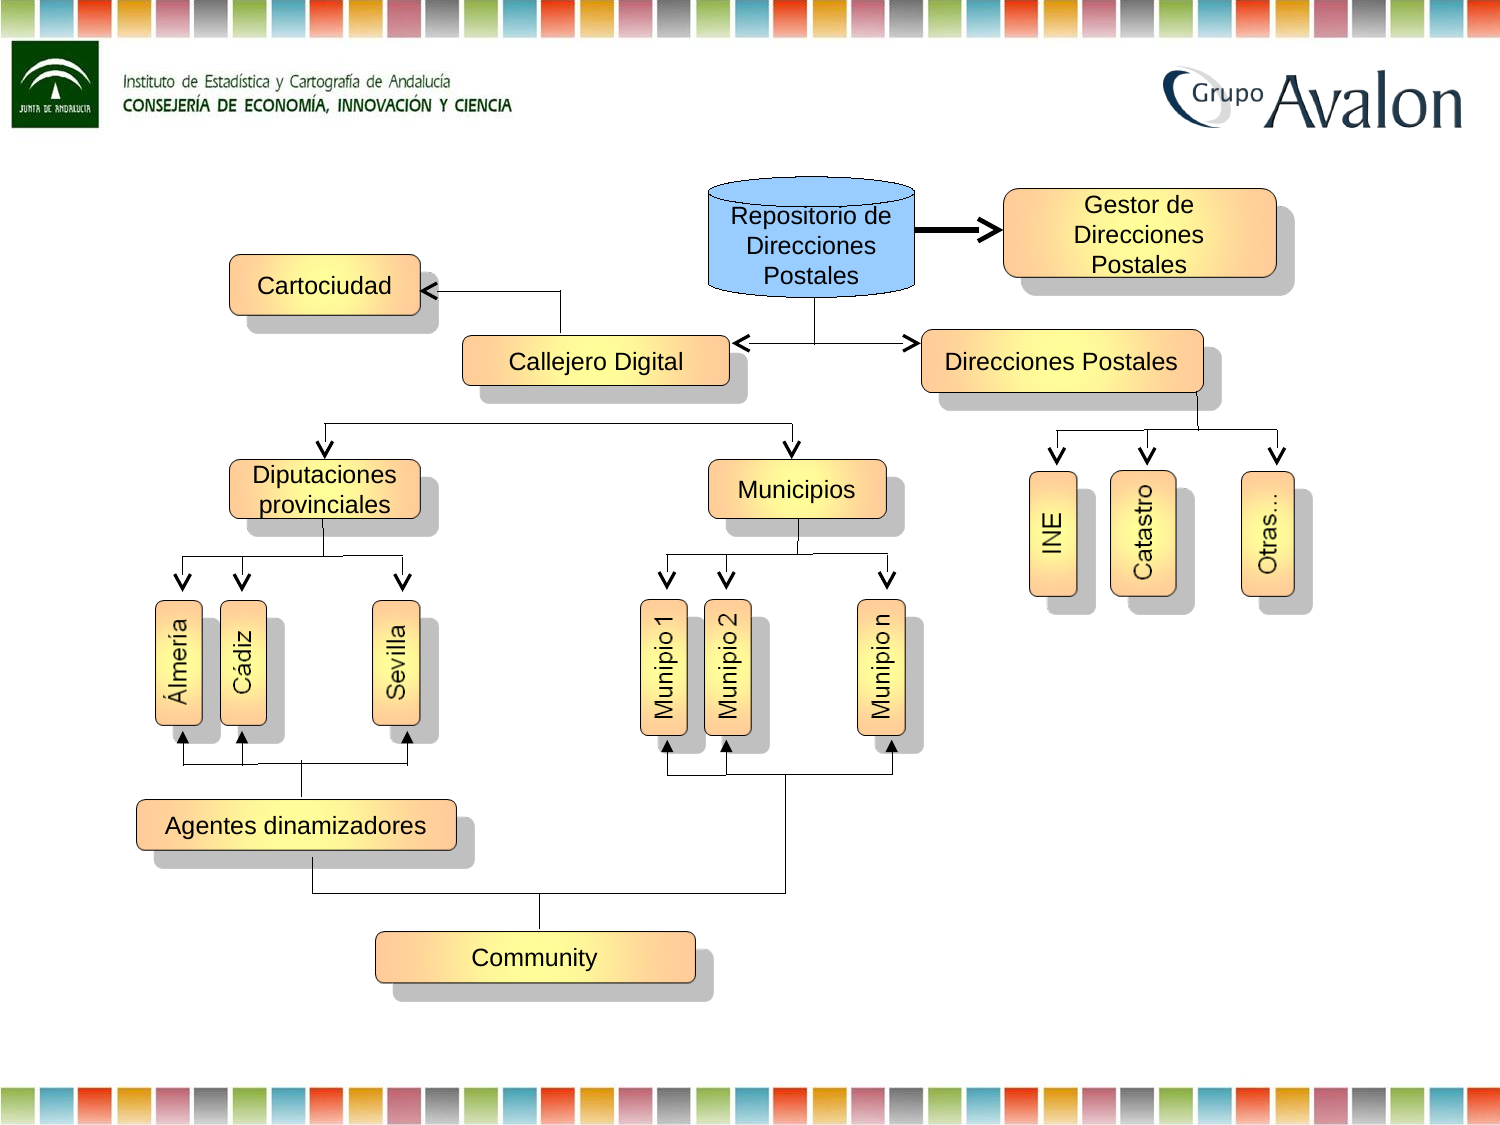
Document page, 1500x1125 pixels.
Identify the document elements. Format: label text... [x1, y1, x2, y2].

text_box Direcciones Postales [923, 332, 1200, 389]
text_box Gestor de Direcciones Postales [1007, 193, 1271, 274]
text_box Agentes dinamizadores [138, 801, 454, 848]
text_box Municipios [710, 462, 883, 516]
text_box Community [377, 934, 692, 980]
text_box Callejero Digital [465, 337, 727, 383]
text_box Repositorio de Direcciones Postales [708, 176, 915, 298]
text_box Diputaciones provinciales [233, 462, 417, 516]
text_box Cartociudad [233, 258, 417, 312]
picture [0, 0, 1500, 1125]
